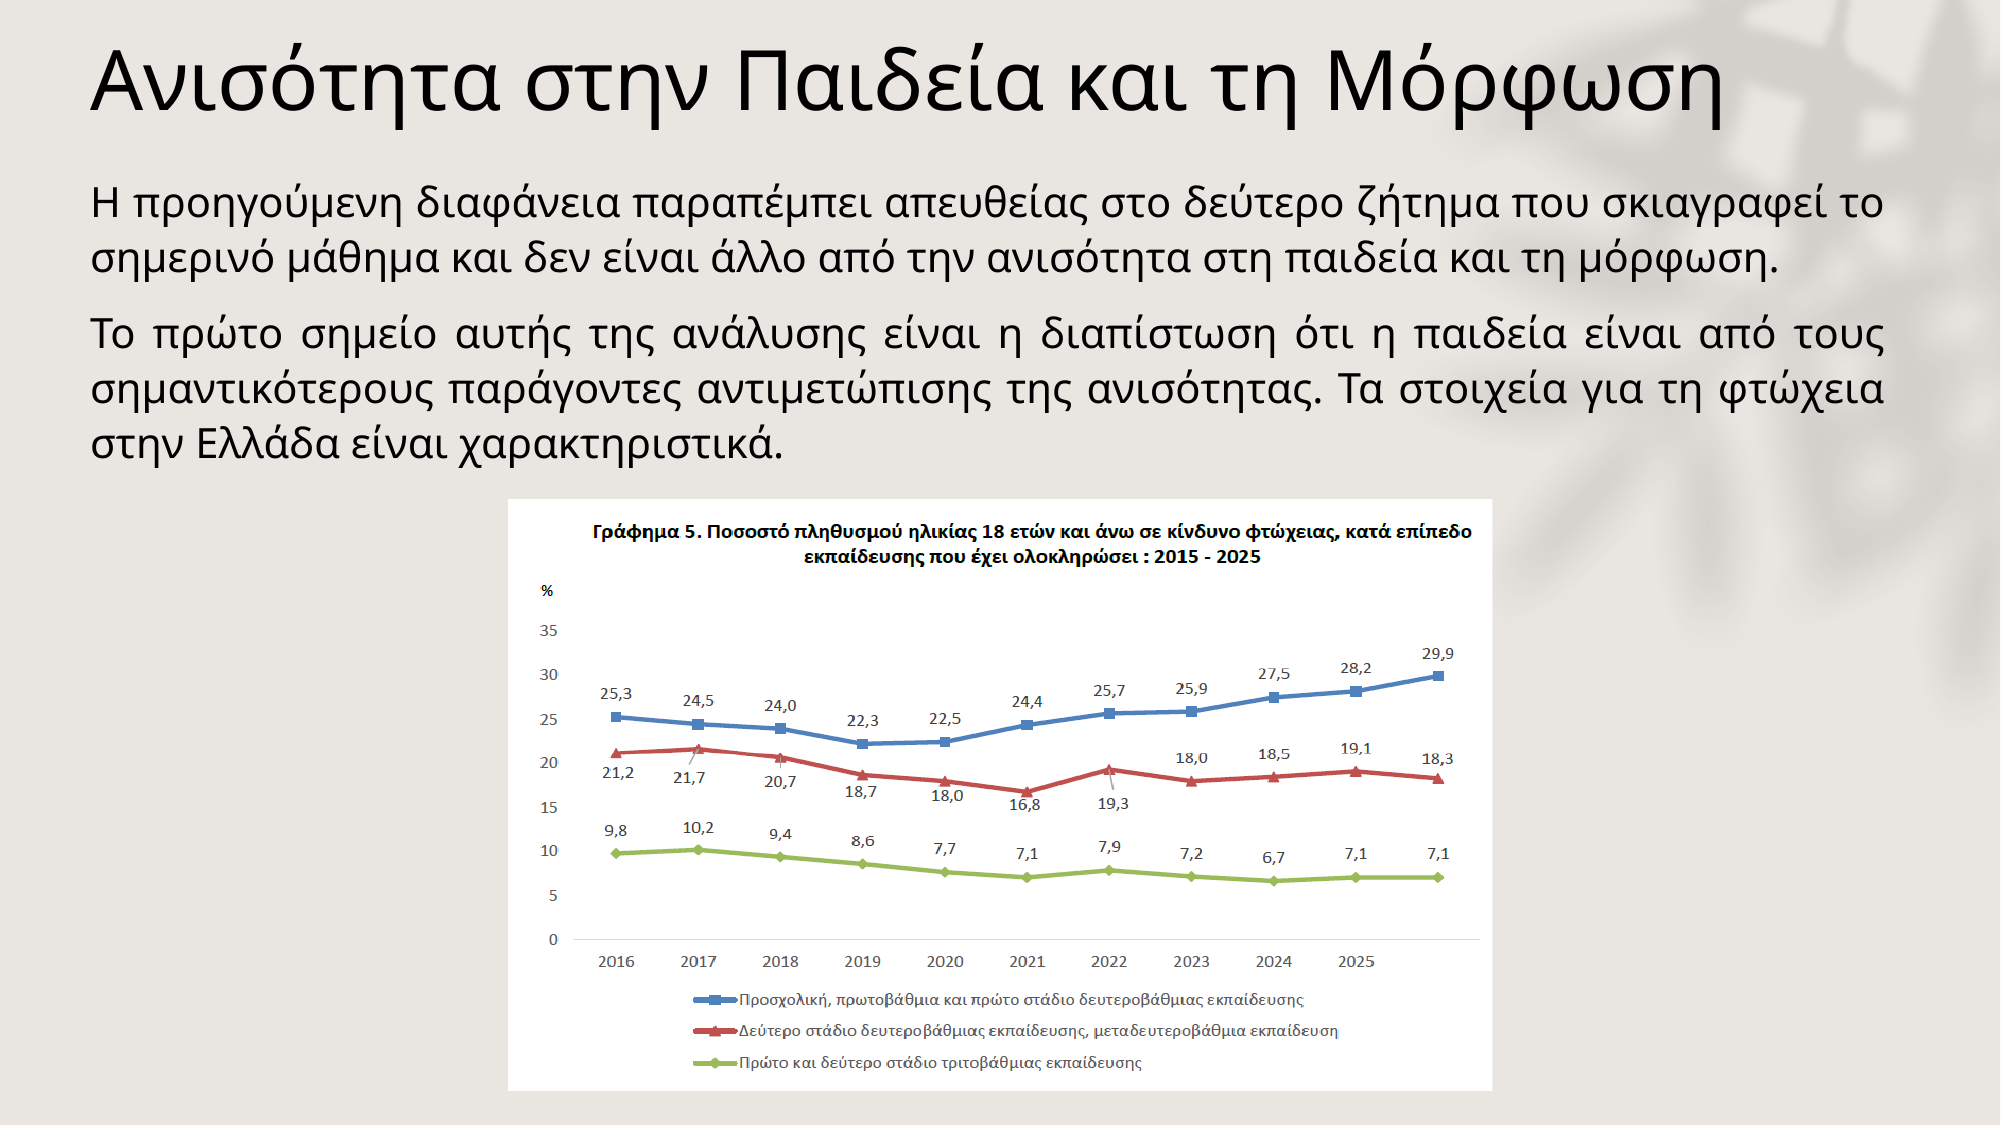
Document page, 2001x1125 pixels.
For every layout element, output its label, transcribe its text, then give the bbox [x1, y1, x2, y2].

list Η προηγούμενη διαφάνεια παραπέμπει απευθείας στο δεύτερο ζήτημα που σκιαγραφεί το σημερινό μάθημα και δεν είναι άλλο από την ανισότητα στη παιδεία και τη μόρφωση. Το πρώτο σημείο αυτής της ανάλυσης είναι η διαπίστωση ότι η παιδεία είναι από τους σημαντικότερους παράγοντες αντιμετώπισης της ανισότητας. Τα στοιχεία για τη φτώχεια στην Ελλάδα είναι χαρακτηριστικά. [75, 163, 1925, 1066]
picture [507, 499, 1493, 1091]
title Ανισότητα στην Παιδεία και τη Μόρφωση [75, 15, 1863, 139]
